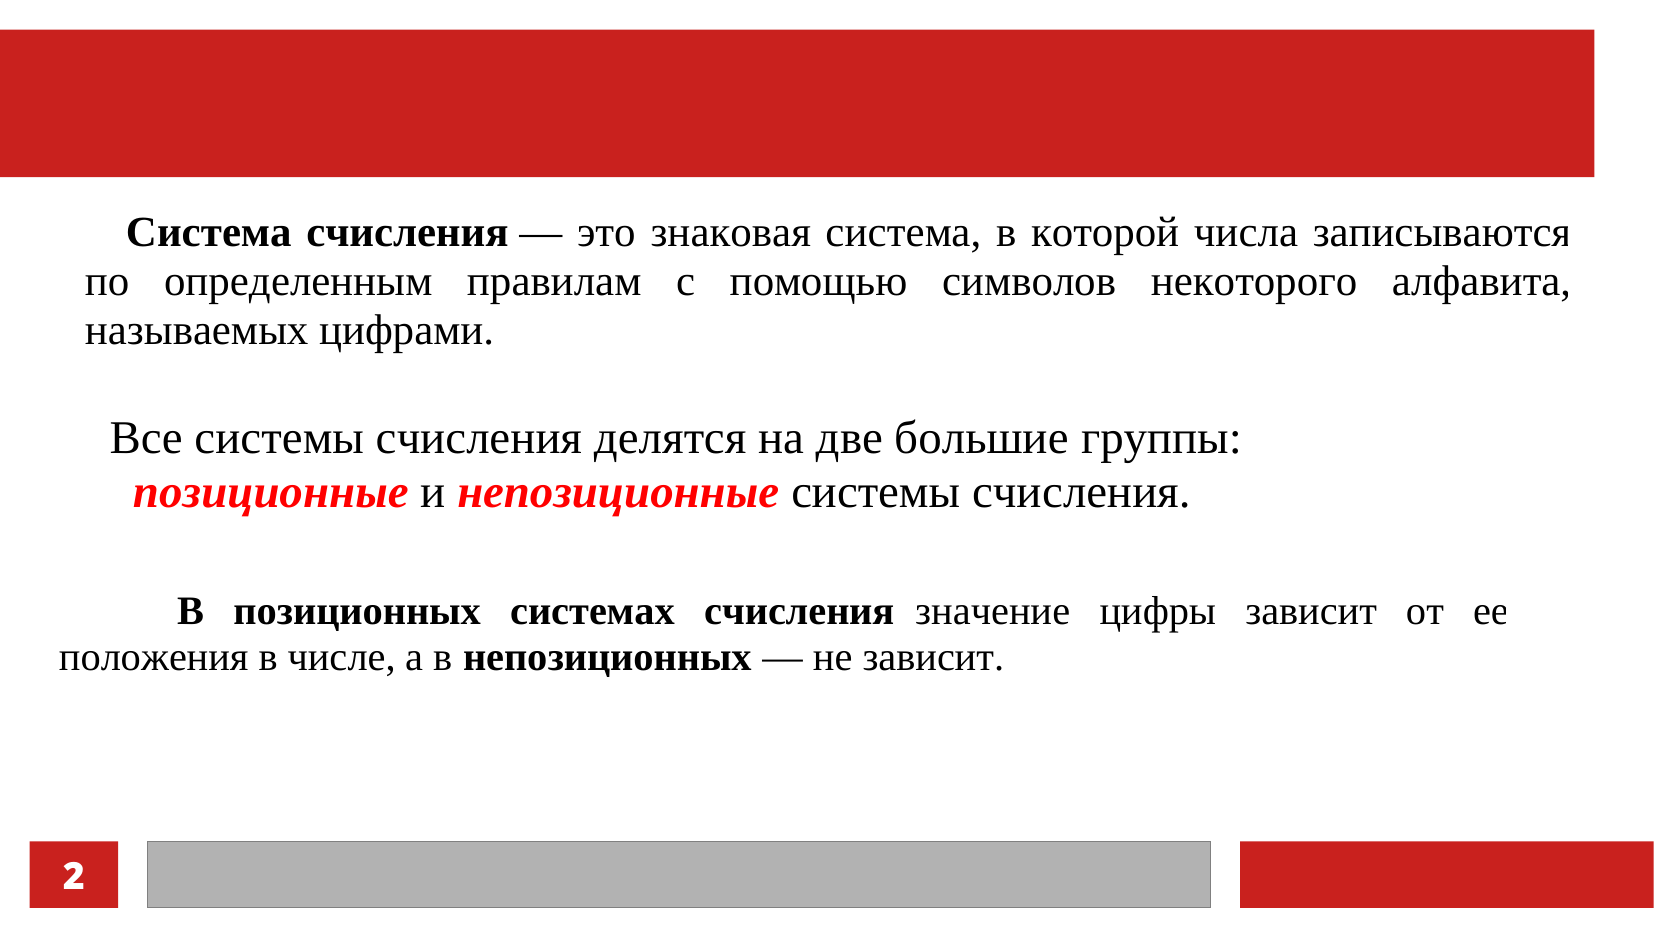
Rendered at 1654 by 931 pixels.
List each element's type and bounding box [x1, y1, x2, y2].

picture [29, 206, 1568, 355]
picture [86, 410, 1654, 518]
picture [59, 586, 1506, 680]
